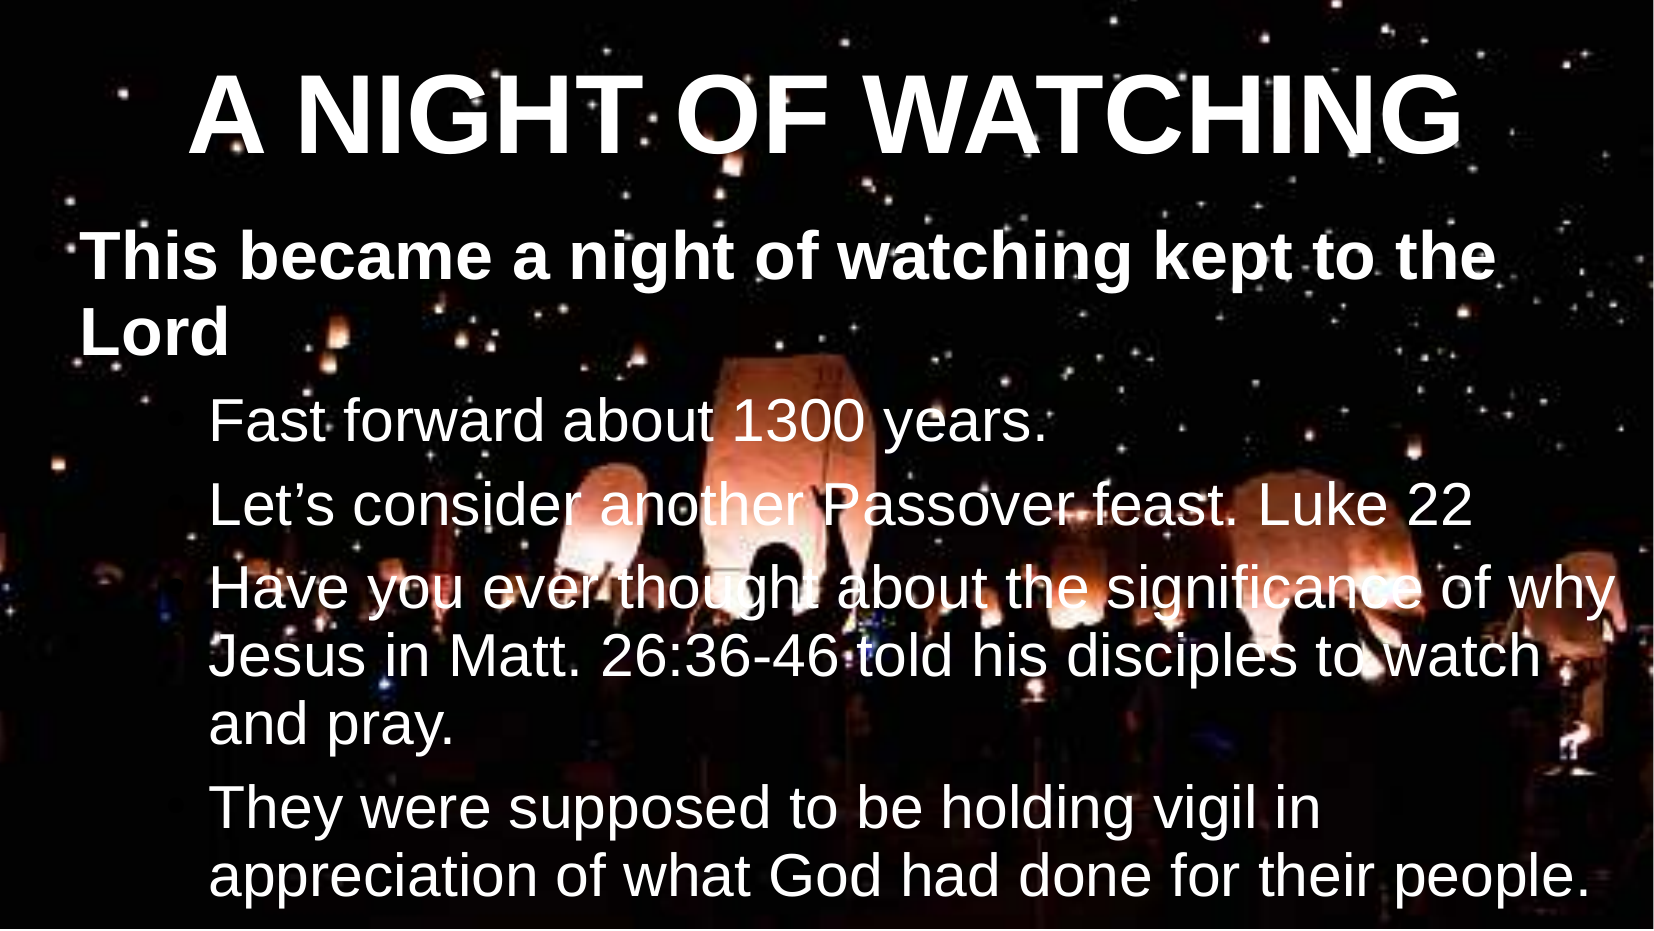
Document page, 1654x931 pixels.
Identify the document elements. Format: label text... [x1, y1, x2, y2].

title A NIGHT OF WATCHING [82, 37, 1571, 193]
picture [0, 0, 1654, 929]
list This became a night of watching kept to the Lord Fast forward about 1300 years. Let’s consider another Passover feast. Luke 22 Have you ever thought about the significance of why Jesus in Matt. 26:36-46 told his disciples to watch and pray. They were supposed to be holding vigil in appreciation of what God had done for their people. [15, 217, 1636, 916]
